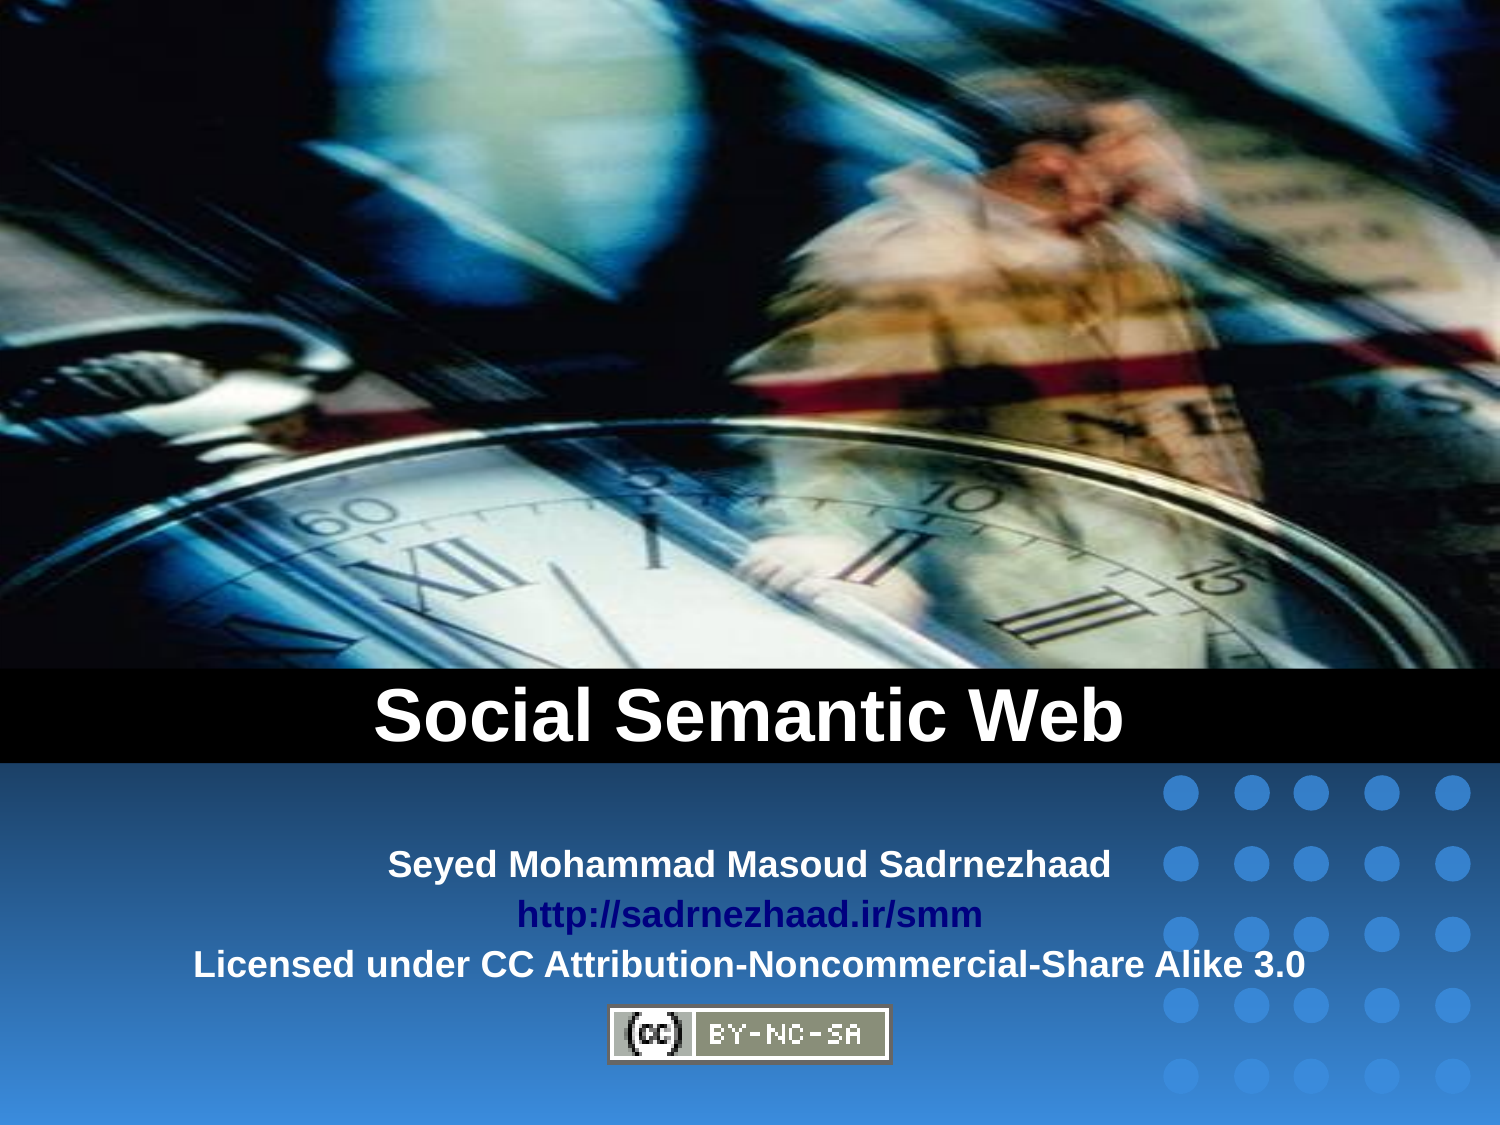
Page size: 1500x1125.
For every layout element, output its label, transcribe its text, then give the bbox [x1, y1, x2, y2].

picture [0, 0, 1500, 668]
picture [607, 1004, 893, 1066]
subtitle Seyed Mohammad Masoud Sadrnezhaad http://sadrnezhaad.ir/smm Licensed under CC Attribution-Noncommercial-Share Alike 3.0 [75, 837, 1426, 993]
title Social Semantic Web [50, 658, 1450, 765]
